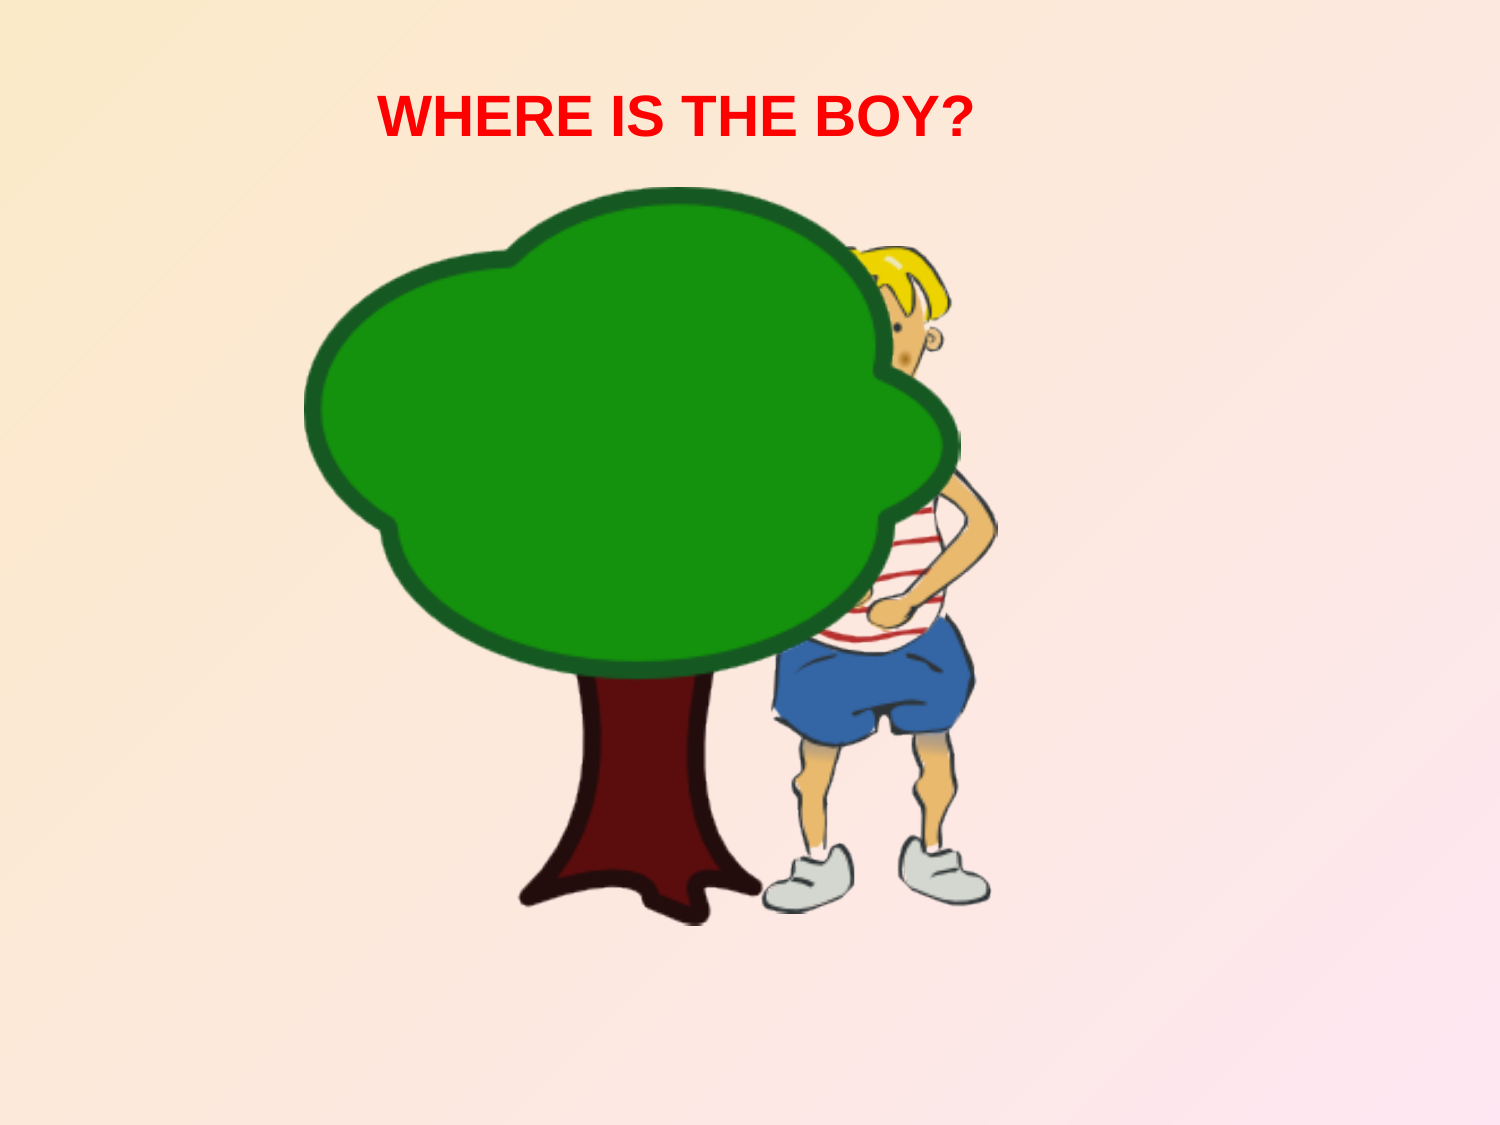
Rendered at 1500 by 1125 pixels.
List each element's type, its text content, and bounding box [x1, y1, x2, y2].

text_box WHERE IS THE BOY? [363, 70, 1208, 156]
picture [304, 187, 998, 926]
